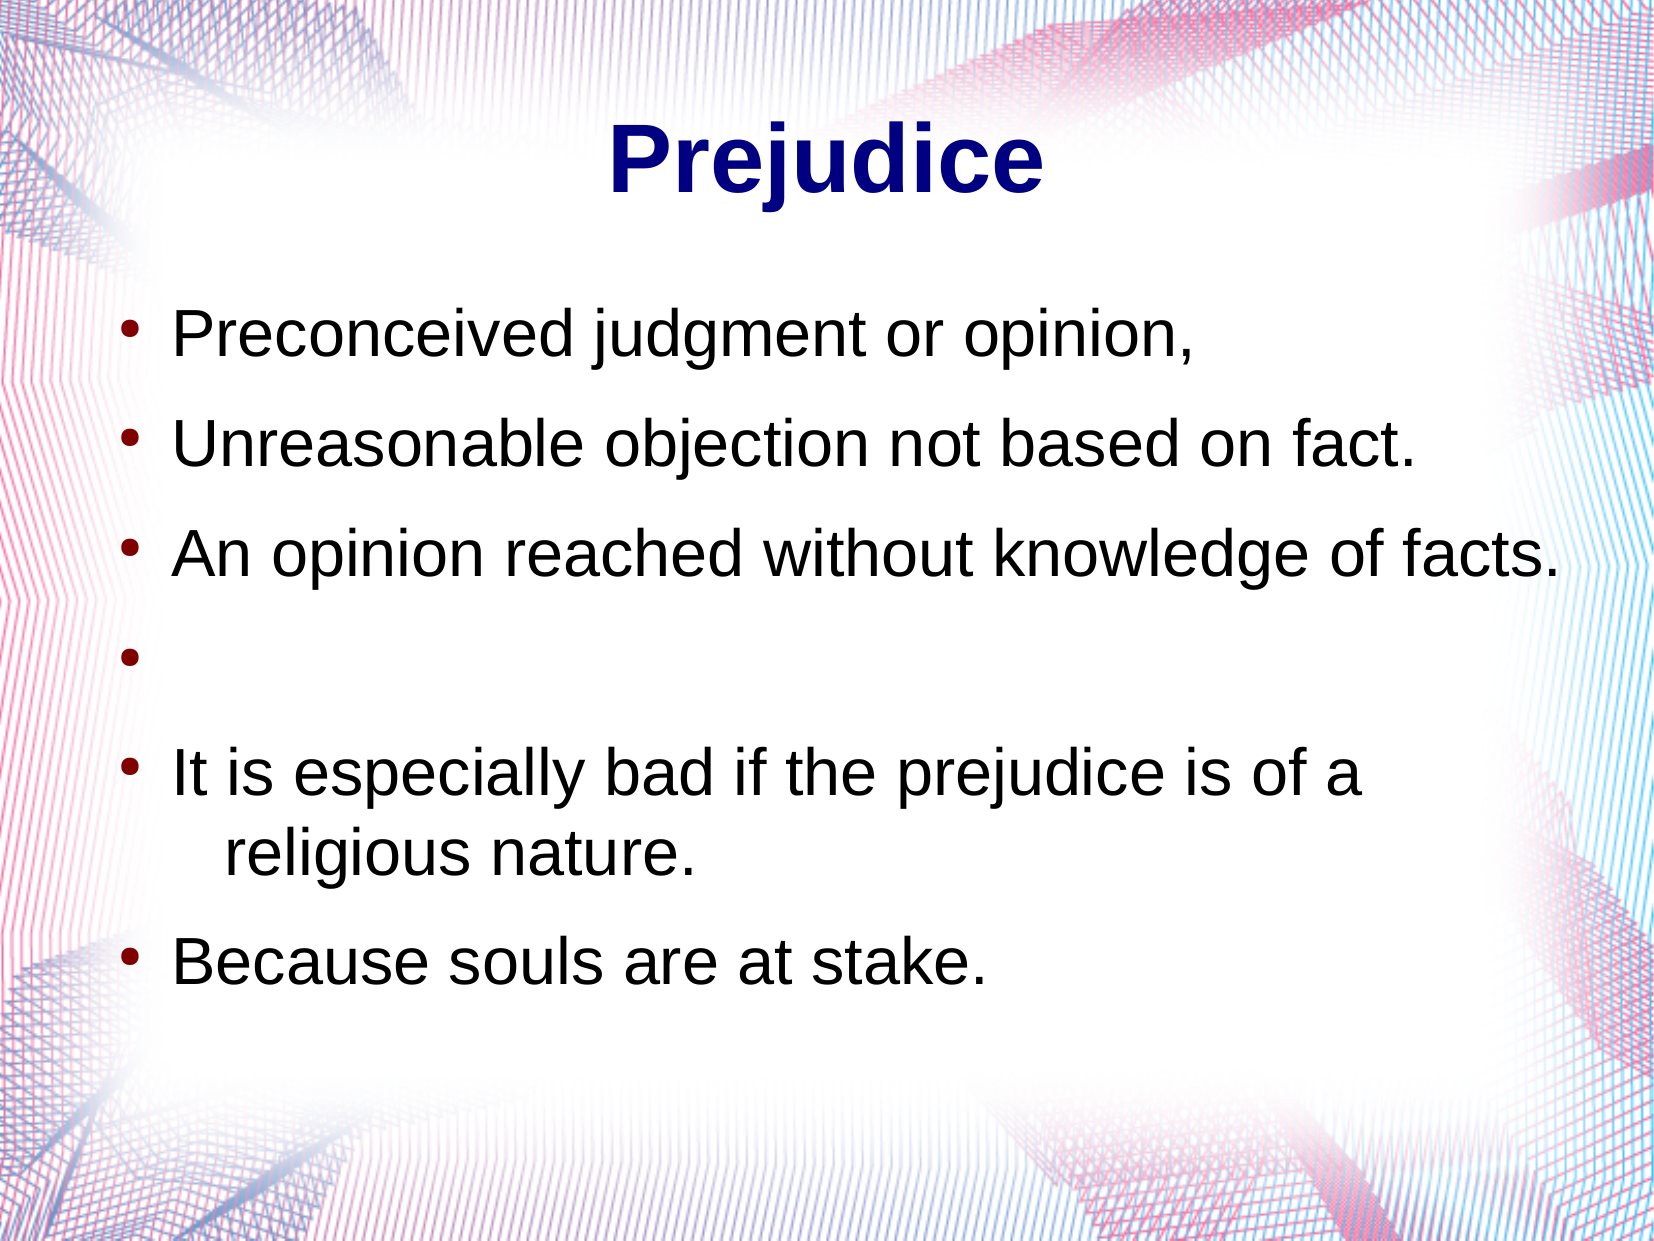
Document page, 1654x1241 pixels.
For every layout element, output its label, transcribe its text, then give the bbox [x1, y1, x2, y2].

list Preconceived judgment or opinion, Unreasonable objection not based on fact. An opinion reached without knowledge of facts. It is especially bad if the prejudice is of a religious nature. Because souls are at stake. [82, 290, 1571, 1109]
title Prejudice [82, 49, 1571, 257]
